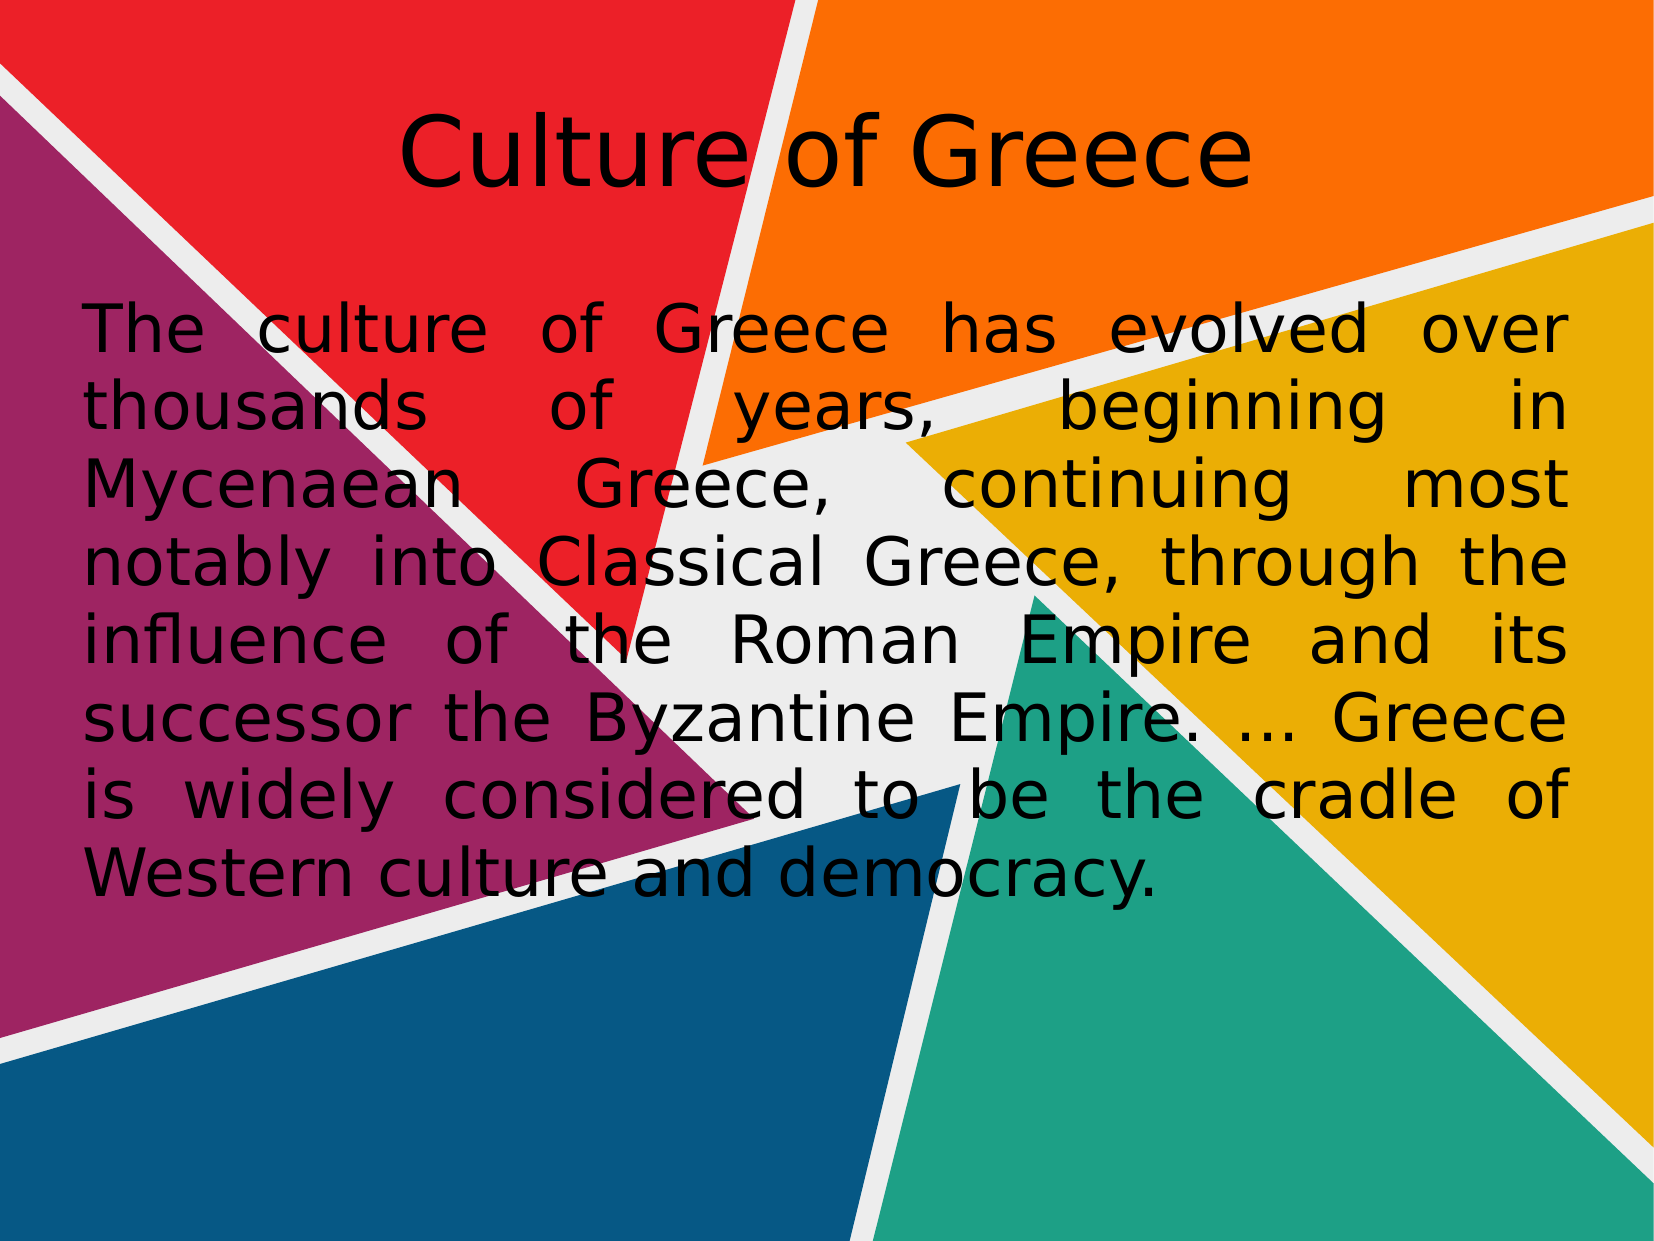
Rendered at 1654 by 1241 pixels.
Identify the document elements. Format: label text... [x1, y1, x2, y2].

list The culture of Greece has evolved over thousands of years, beginning in Mycenaean Greece, continuing most notably into Classical Greece, through the influence of the Roman Empire and its successor the Byzantine Empire. ... Greece is widely considered to be the cradle of Western culture and democracy. [82, 290, 1571, 1010]
title Culture of Greece [82, 49, 1571, 257]
